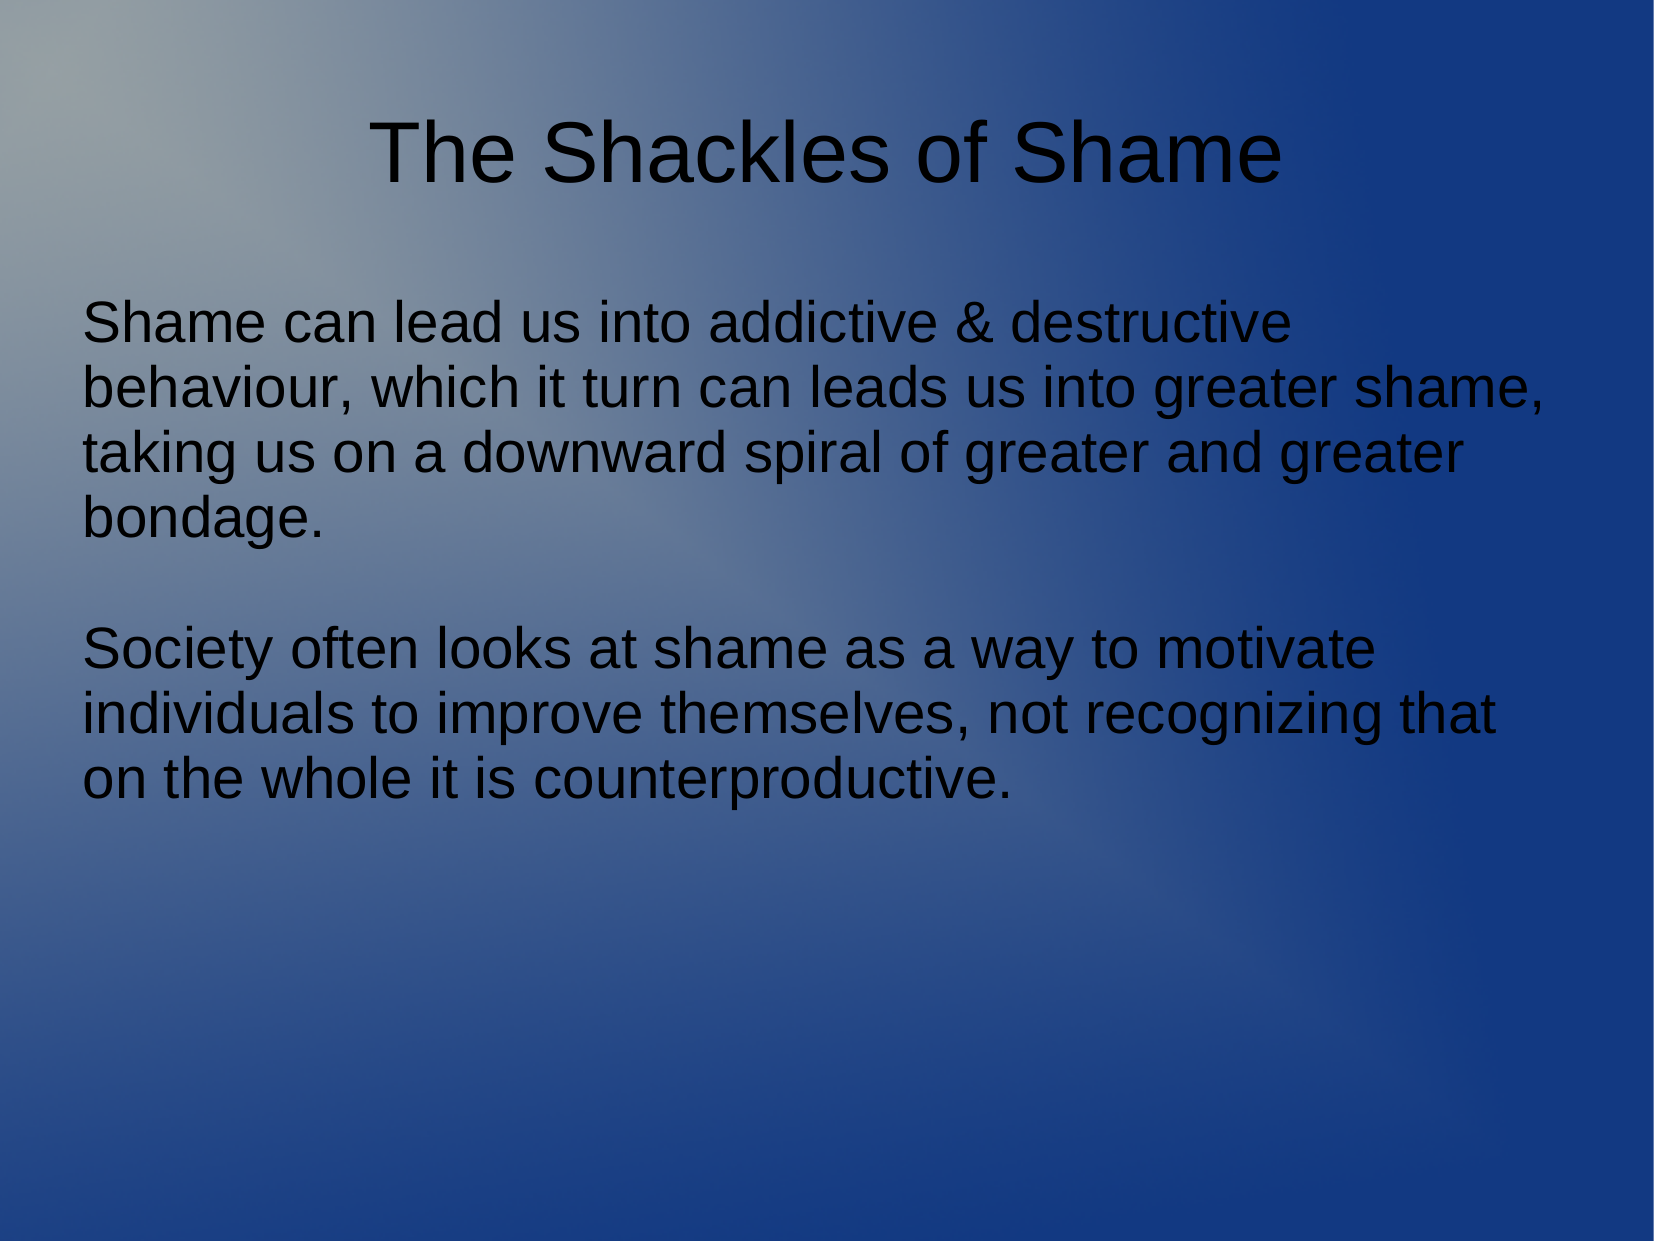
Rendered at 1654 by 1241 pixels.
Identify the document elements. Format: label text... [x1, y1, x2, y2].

subtitle Shame can lead us into addictive & destructive behaviour, which it turn can leads us into greater shame, taking us on a downward spiral of greater and greater bondage. Society often looks at shame as a way to motivate individuals to improve themselves, not recognizing that on the whole it is counterproductive. [82, 290, 1571, 1241]
picture [0, 0, 1654, 1241]
title The Shackles of Shame [82, 49, 1571, 257]
